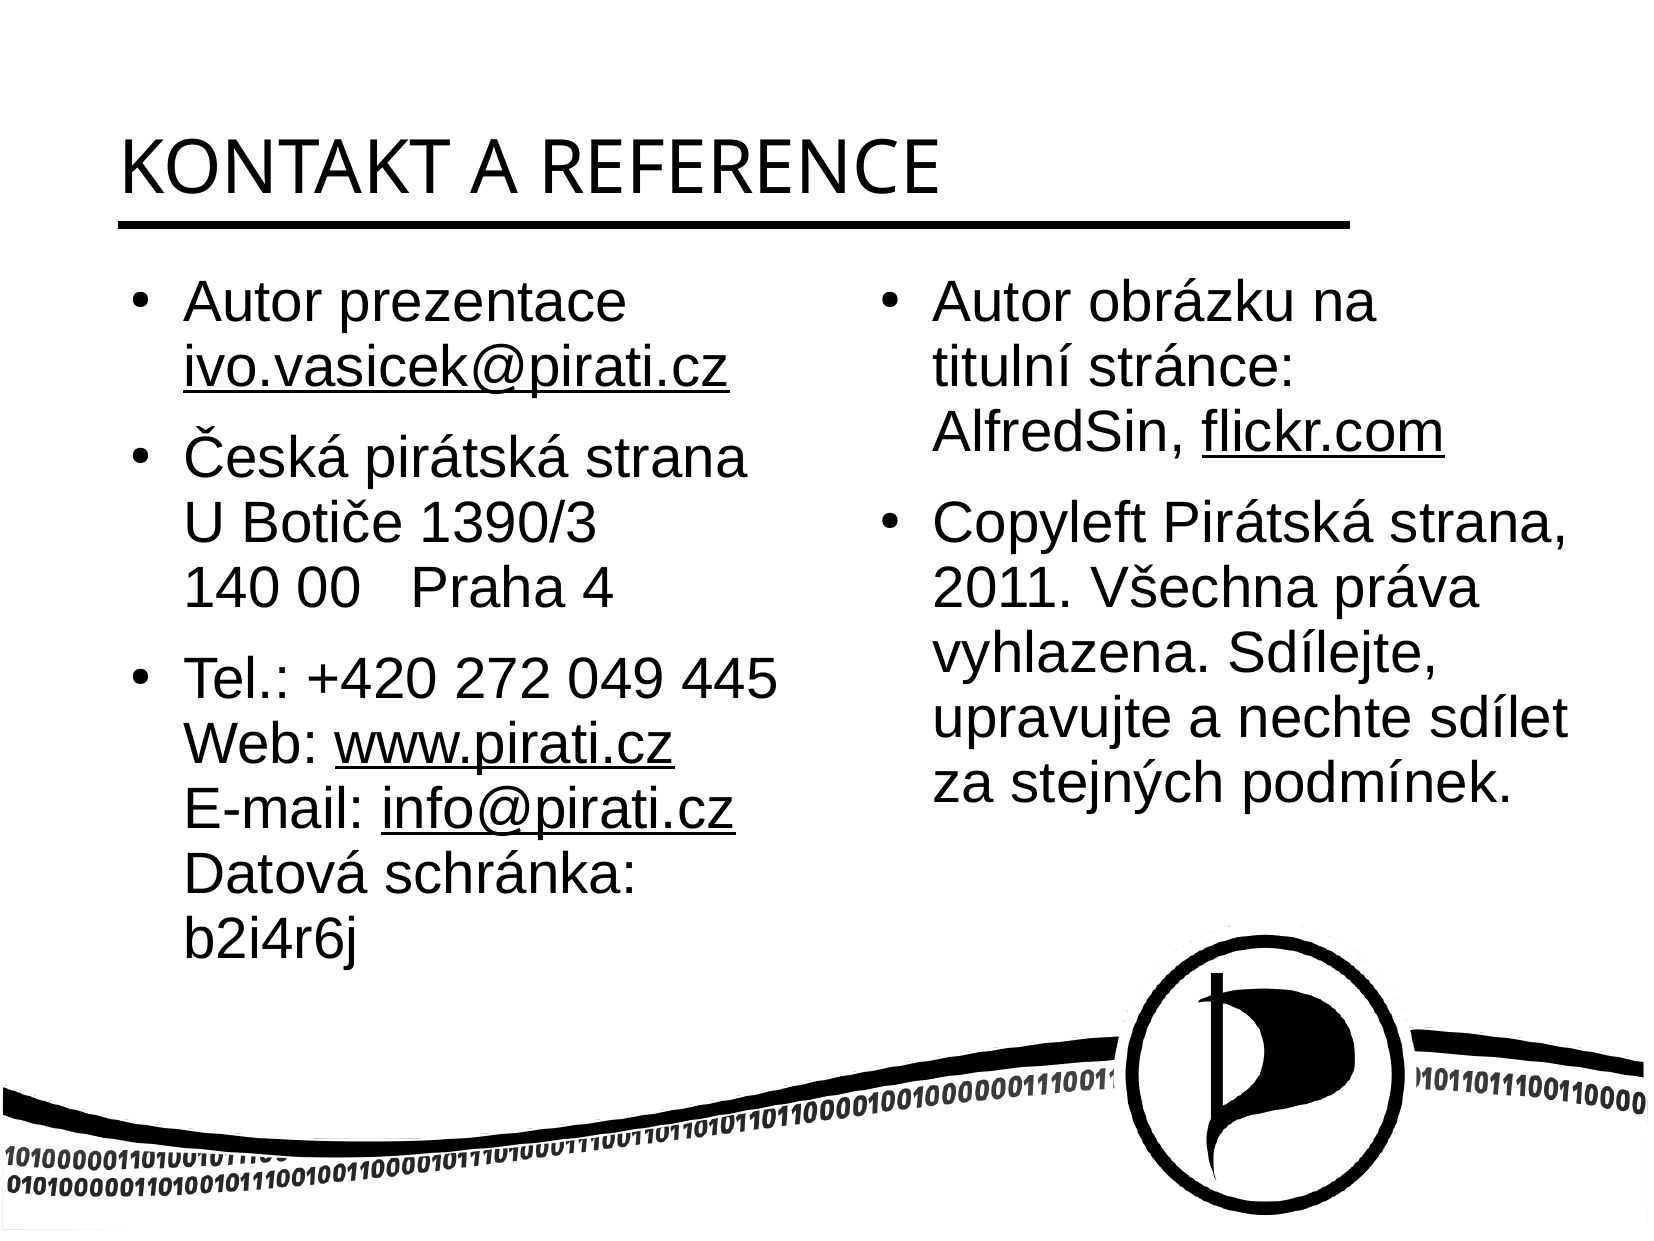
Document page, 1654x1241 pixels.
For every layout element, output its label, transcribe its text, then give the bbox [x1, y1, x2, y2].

title KONTAKT A REFERENCE [118, 8, 1576, 216]
picture [0, 922, 1648, 1230]
list Autor obrázku na titulní stránce: AlfredSin, flickr.com Copyleft Pirátská strana, 2011. Všechna práva vyhlazena. Sdílejte, upravujte a nechte sdílet za stejných podmínek. [861, 268, 1615, 1036]
list Autor prezentace ivo.vasicek@pirati.cz Česká pirátská strana U Botiče 1390/3 140 00 Praha 4 Tel.: +420 272 049 445 Web: www.pirati.cz E-mail: info@pirati.cz Datová schránka: b2i4r6j [112, 268, 861, 1036]
